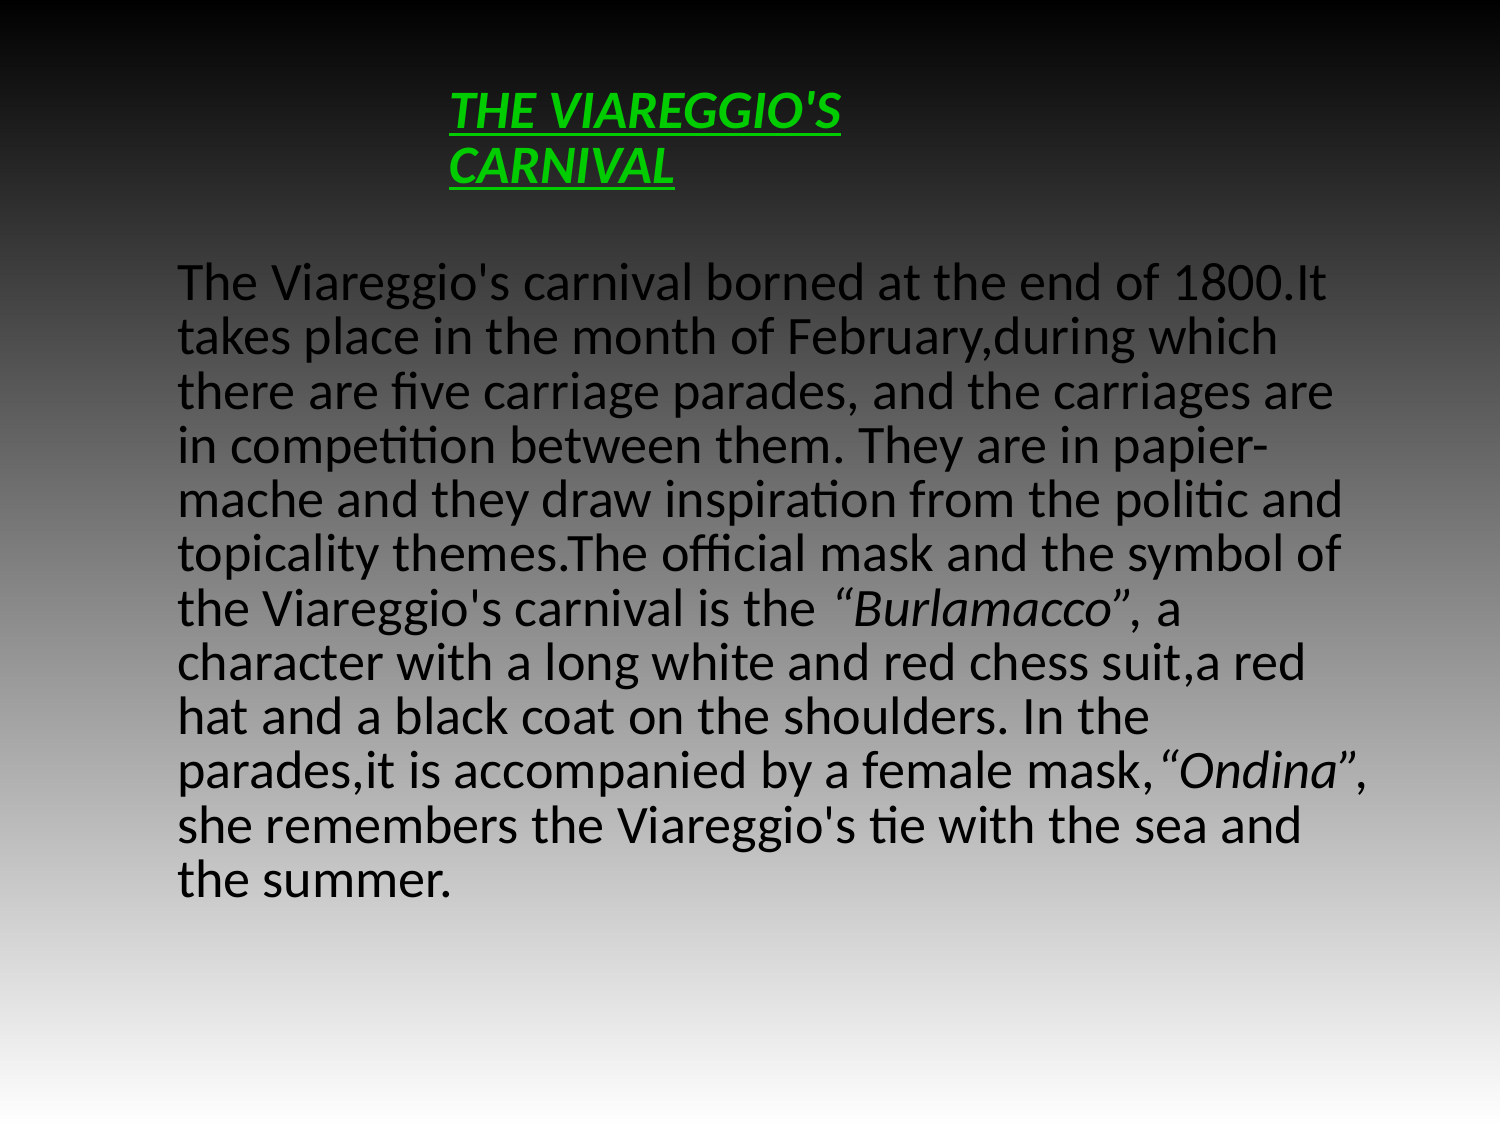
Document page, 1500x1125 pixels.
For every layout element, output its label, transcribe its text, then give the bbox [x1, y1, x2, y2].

text_box THE VIAREGGIO'S CARNIVAL [448, 76, 906, 209]
text_box The Viareggio's carnival borned at the end of 1800.It takes place in the month of February,during which there are five carriage parades, and the carriages are in competition between them. They are in papier-mache and they draw inspiration from the politic and topicality themes.The official mask and the symbol of the Viareggio's carnival is the “Burlamacco”, a character with a long white and red chess suit,a red hat and a black coat on the shoulders. In the parades,it is accompanied by a female mask,“Ondina”, she remembers the Viareggio's tie with the sea and the summer. [106, 259, 1371, 1056]
